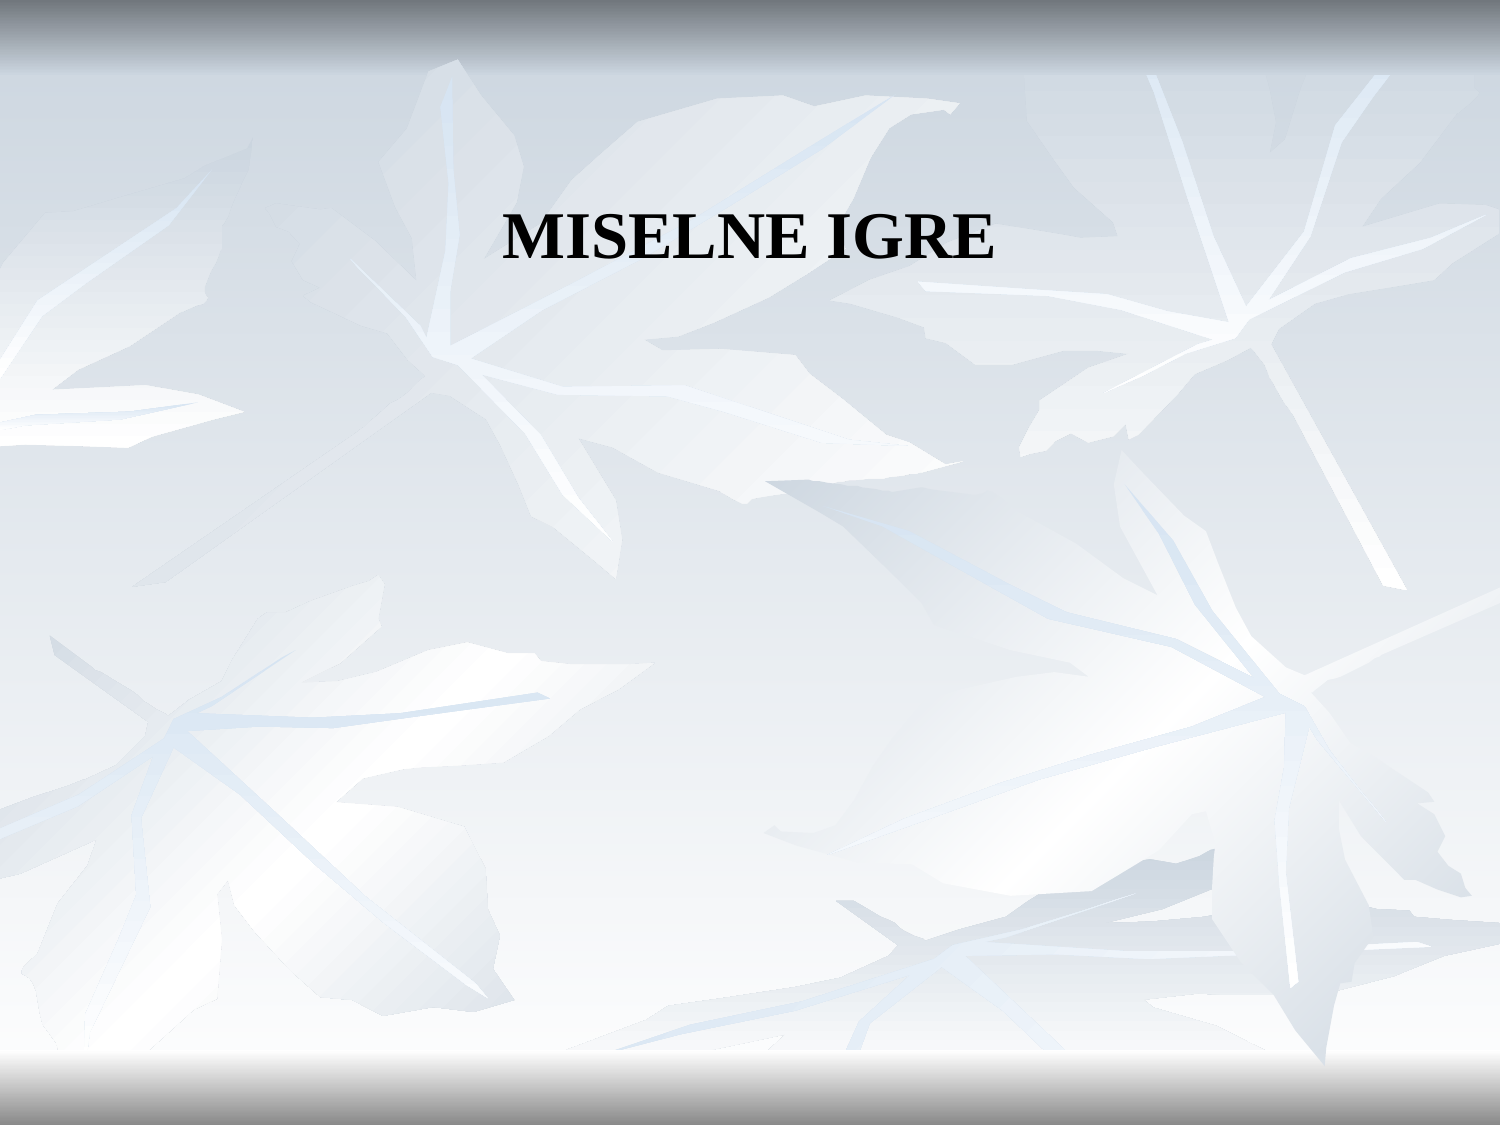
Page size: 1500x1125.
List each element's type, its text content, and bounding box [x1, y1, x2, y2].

text_box MISELNE IGRE [0, 184, 1500, 1125]
